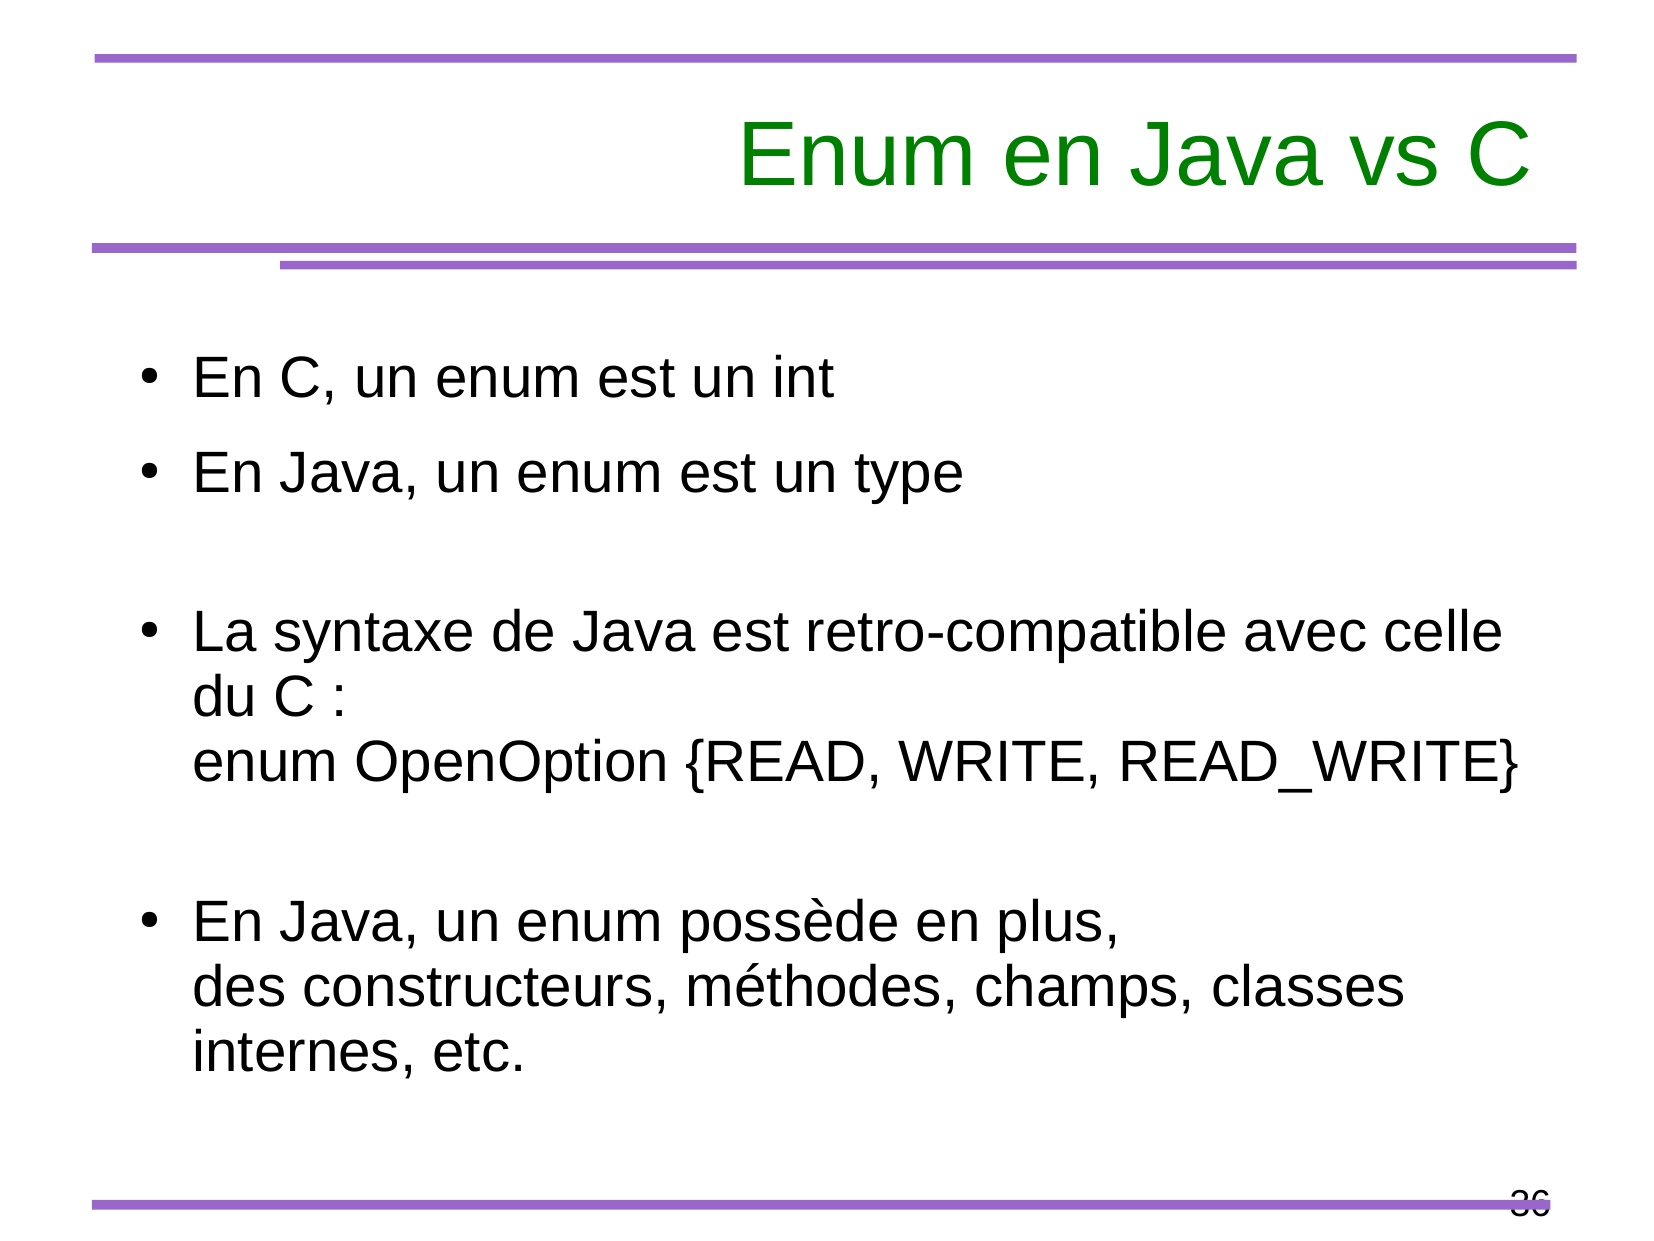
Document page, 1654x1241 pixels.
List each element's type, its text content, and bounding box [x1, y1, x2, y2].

title Enum en Java vs C [121, 49, 1534, 257]
list En C, un enum est un int En Java, un enum est un type La syntaxe de Java est retro-compatible avec celle du C : enum OpenOption {READ, WRITE, READ_WRITE} En Java, un enum possède en plus, des constructeurs, méthodes, champs, classes internes, etc. [121, 344, 1534, 1127]
